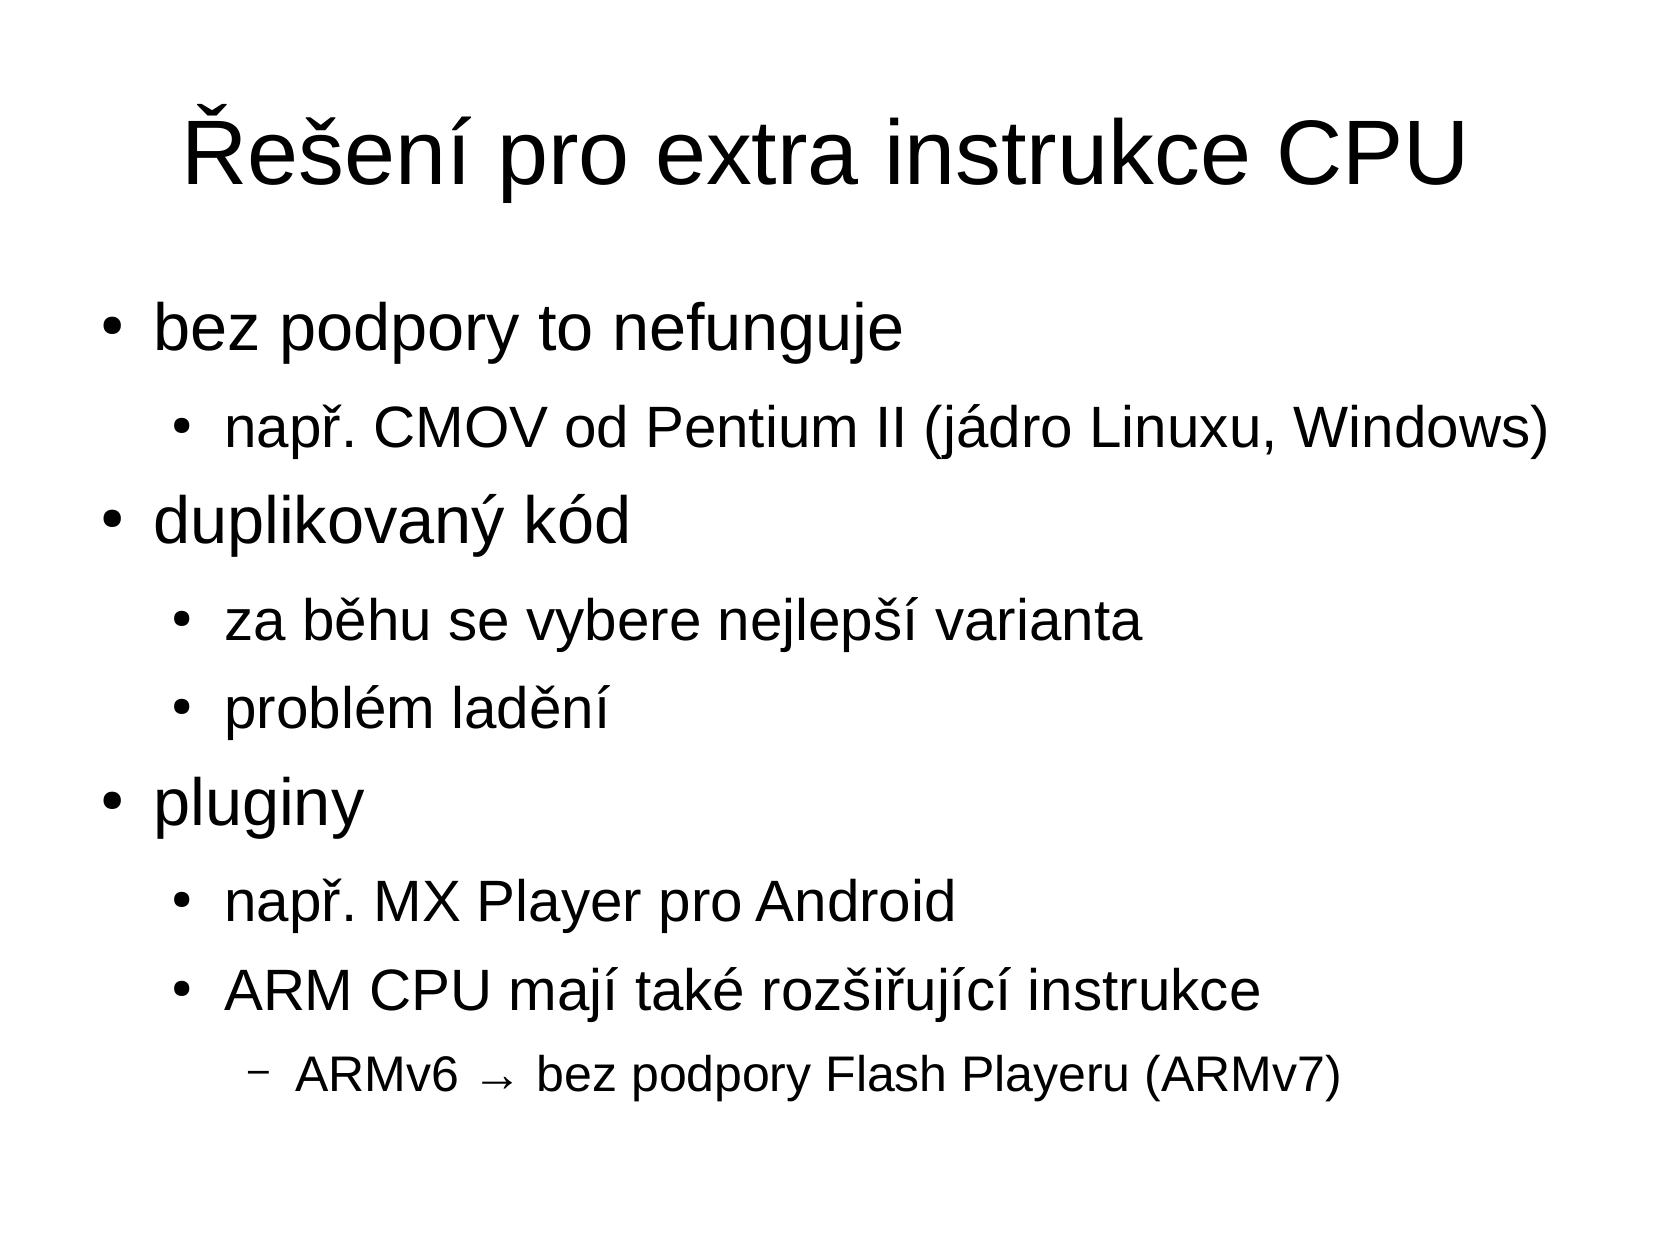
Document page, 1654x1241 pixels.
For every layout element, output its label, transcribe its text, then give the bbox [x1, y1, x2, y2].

list bez podpory to nefunguje např. CMOV od Pentium II (jádro Linuxu, Windows) duplikovaný kód za běhu se vybere nejlepší varianta problém ladění pluginy např. MX Player pro Android ARM CPU mají také rozšiřující instrukce ARMv6 → bez podpory Flash Playeru (ARMv7) [82, 290, 1571, 1103]
title Řešení pro extra instrukce CPU [82, 49, 1571, 257]
